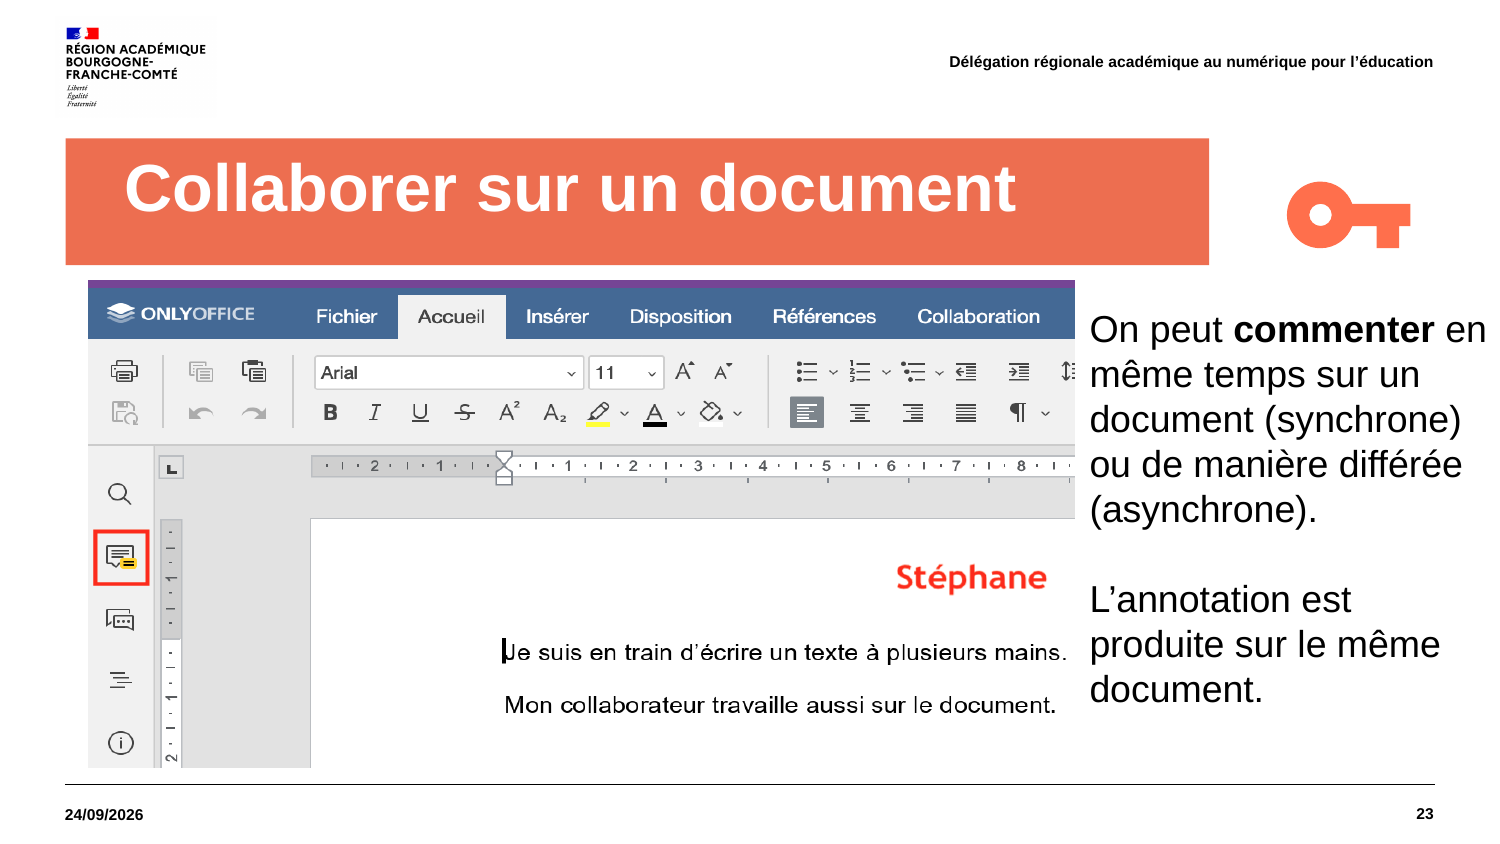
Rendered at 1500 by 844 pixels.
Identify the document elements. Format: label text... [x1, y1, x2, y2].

text_box <numéro> [1213, 784, 1434, 843]
text_box On peut commenter en même temps sur un document (synchrone) ou de manière différée (asynchrone). L’annotation est produite sur le même document. [1074, 297, 1500, 768]
text_box [1286, 181, 1411, 249]
text_box Collaborer sur un document [65, 138, 1210, 266]
text_box Délégation régionale académique au numérique pour l’éducation [470, 32, 1434, 90]
text_box 08/06/2021 [64, 786, 251, 843]
picture [88, 280, 1075, 768]
picture [55, 16, 217, 118]
